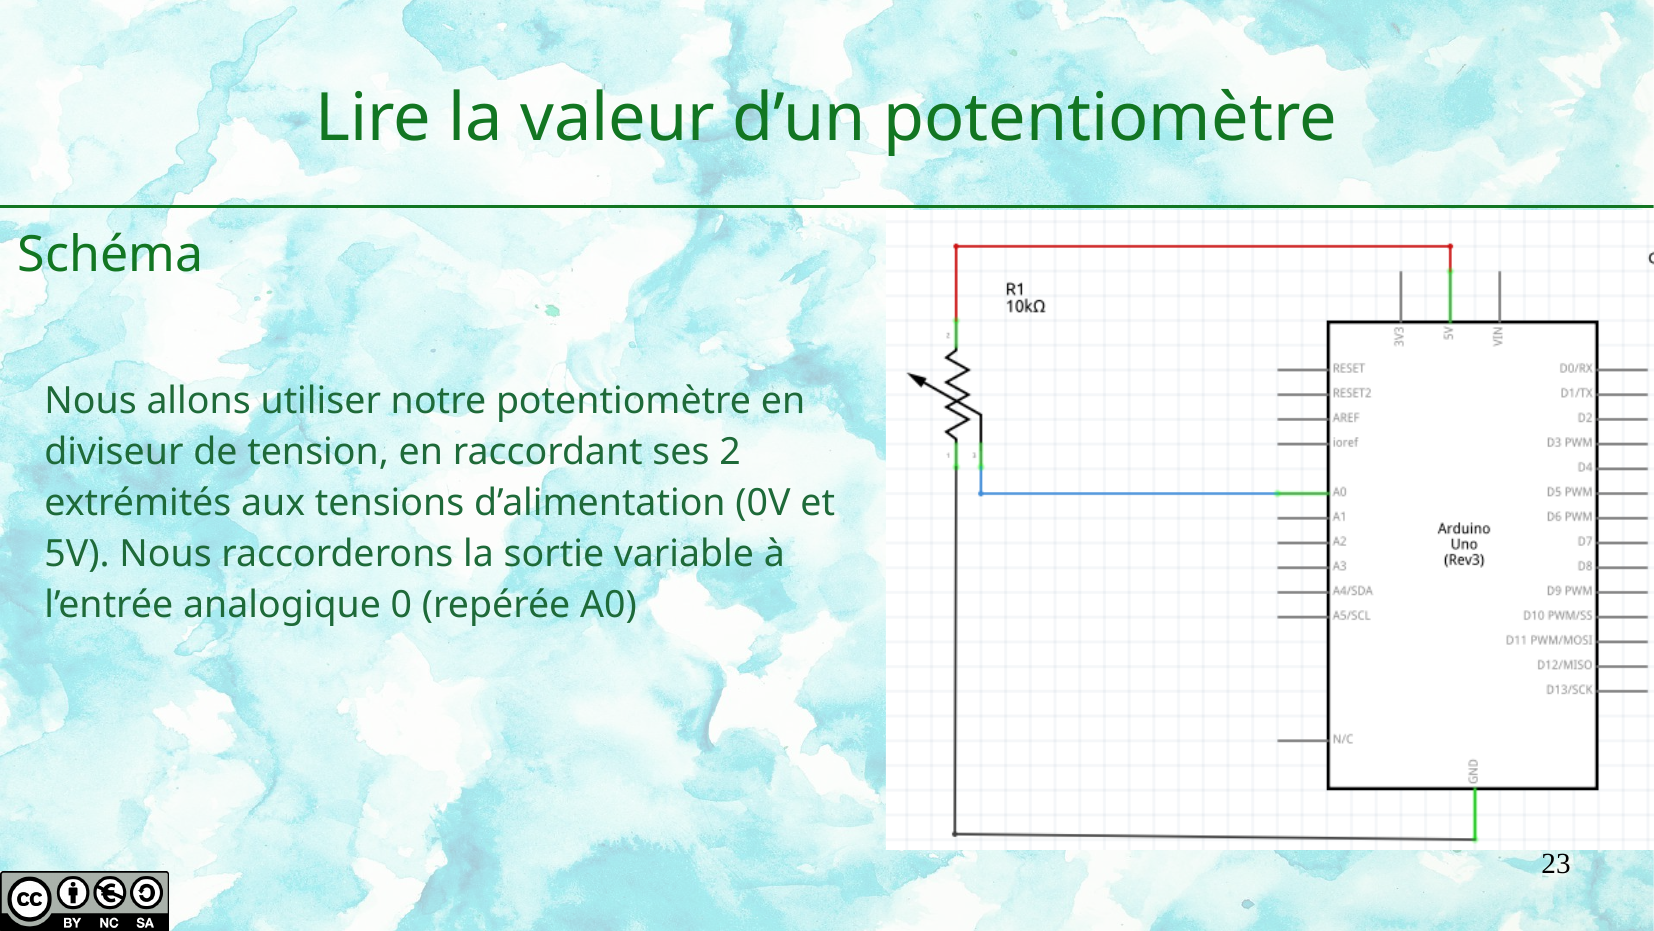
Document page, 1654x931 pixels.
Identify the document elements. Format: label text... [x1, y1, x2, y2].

picture [0, 871, 169, 931]
picture [885, 210, 1654, 850]
title Lire la valeur d’un potentiomètre [82, 37, 1571, 193]
list Schéma [17, 217, 266, 296]
text_box Nous allons utiliser notre potentiomètre en diviseur de tension, en raccordant ses 2 extrémités aux tensions d’alimentation (0V et 5V). Nous raccorderons la sortie variable à l’entrée analogique 0 (repérée A0) [29, 365, 886, 687]
